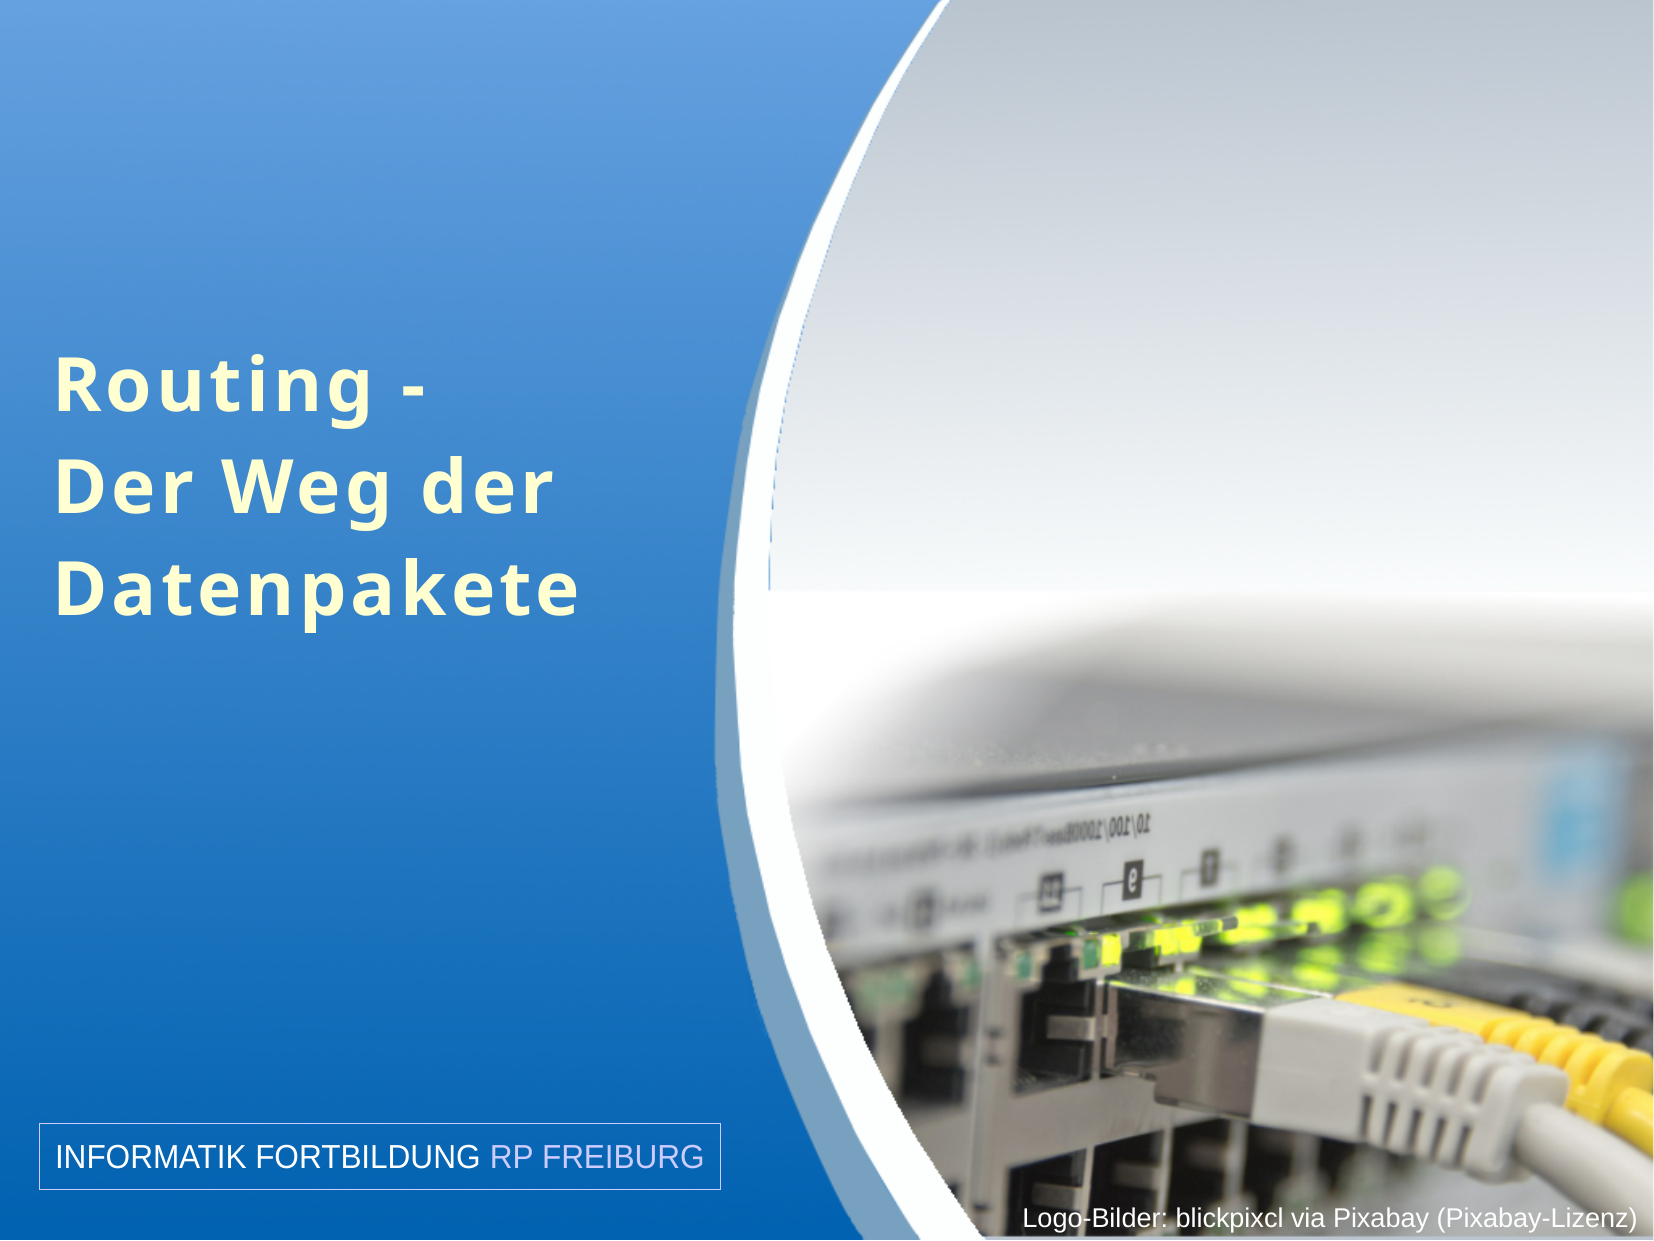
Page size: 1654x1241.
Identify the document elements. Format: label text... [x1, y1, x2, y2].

picture [0, 0, 1654, 1241]
text_box Logo-Bilder: blickpixcl via Pixabay (Pixabay-Lizenz) [1007, 1195, 1654, 1241]
text_box Routing - Der Weg der Datenpakete [37, 323, 780, 610]
text_box INFORMATIK FORTBILDUNG RP FREIBURG [39, 1123, 721, 1190]
